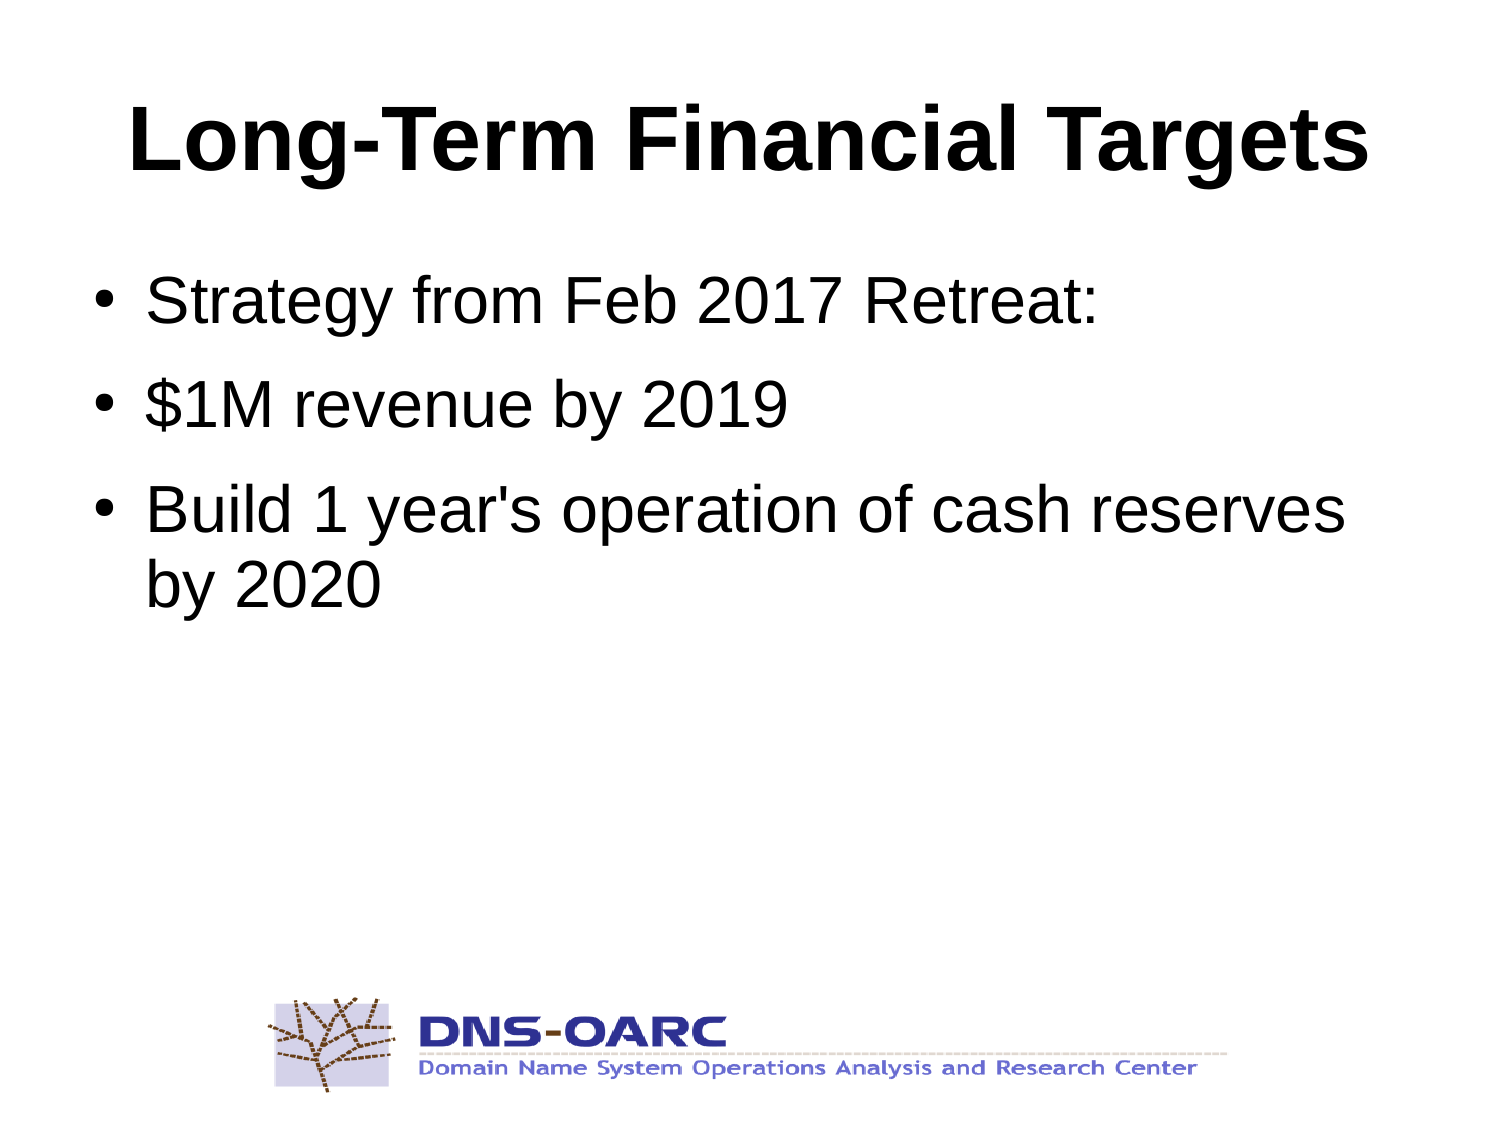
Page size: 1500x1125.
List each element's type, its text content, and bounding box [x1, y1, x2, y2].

title Long-Term Financial Targets [75, 44, 1425, 233]
picture [214, 991, 1259, 1099]
list Strategy from Feb 2017 Retreat: $1M revenue by 2019 Build 1 year's operation of cash reserves by 2020 [75, 263, 1425, 916]
